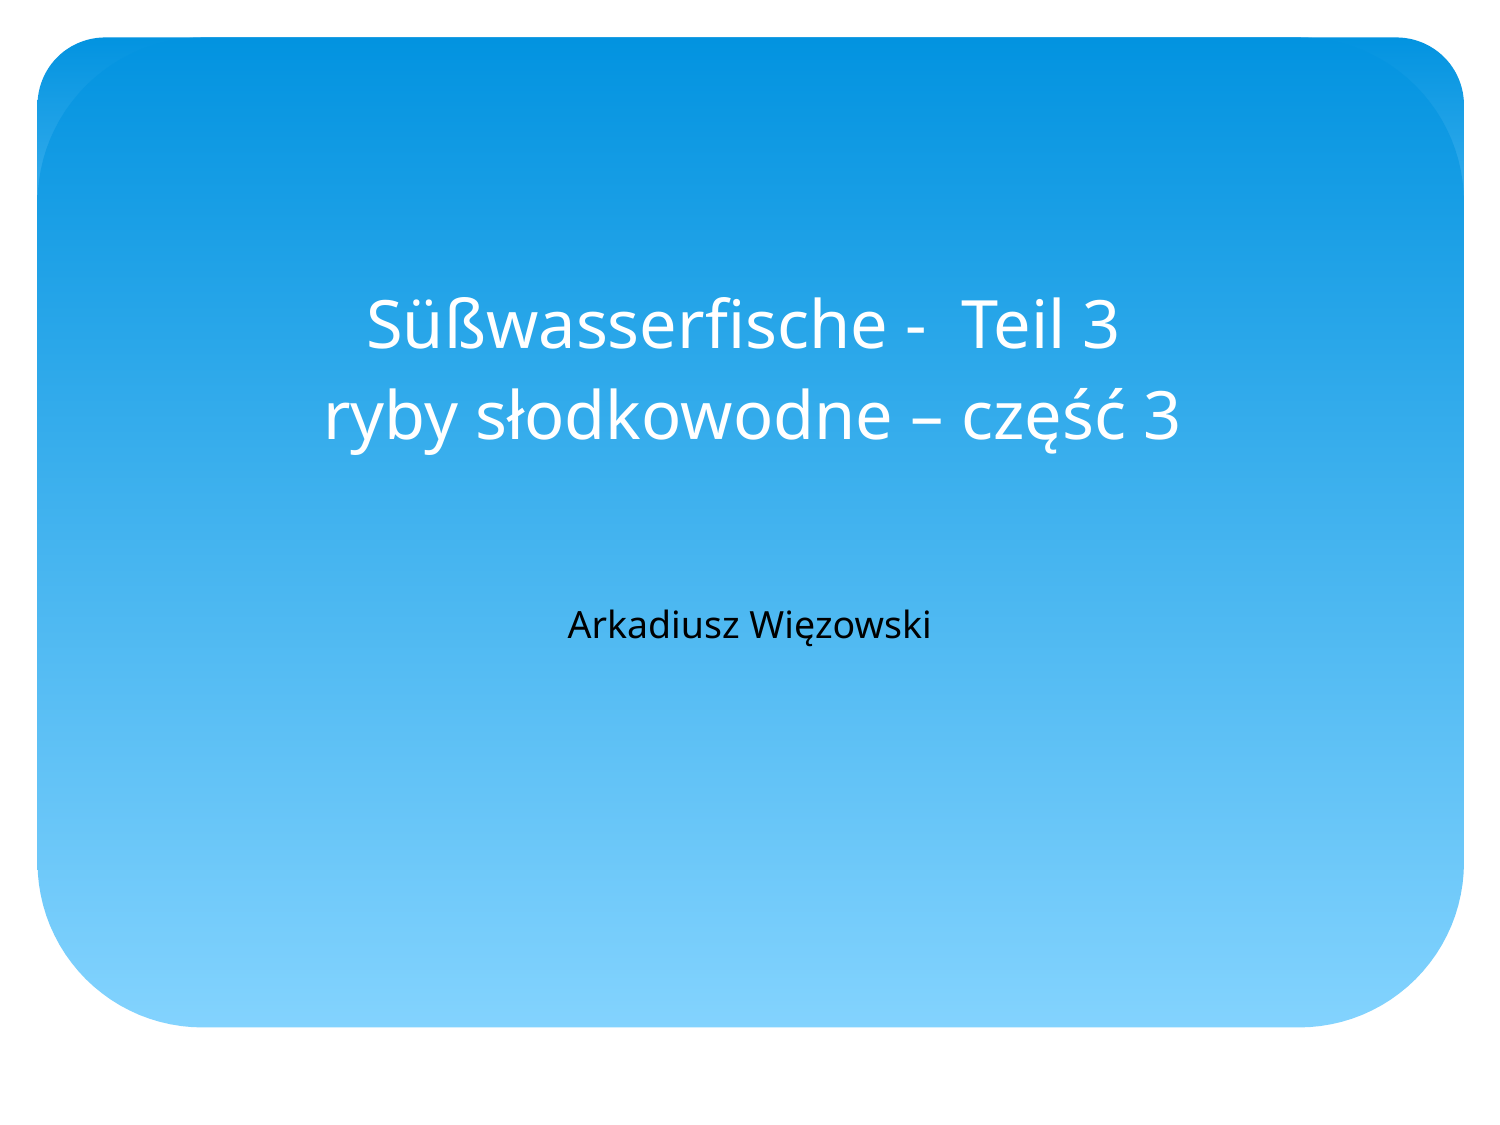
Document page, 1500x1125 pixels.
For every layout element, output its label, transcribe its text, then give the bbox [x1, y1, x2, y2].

title Süßwasserfische - Teil 3 ryby słodkowodne – część 3 [59, 262, 1447, 555]
text_box Arkadiusz Więzowski [224, 583, 1275, 825]
